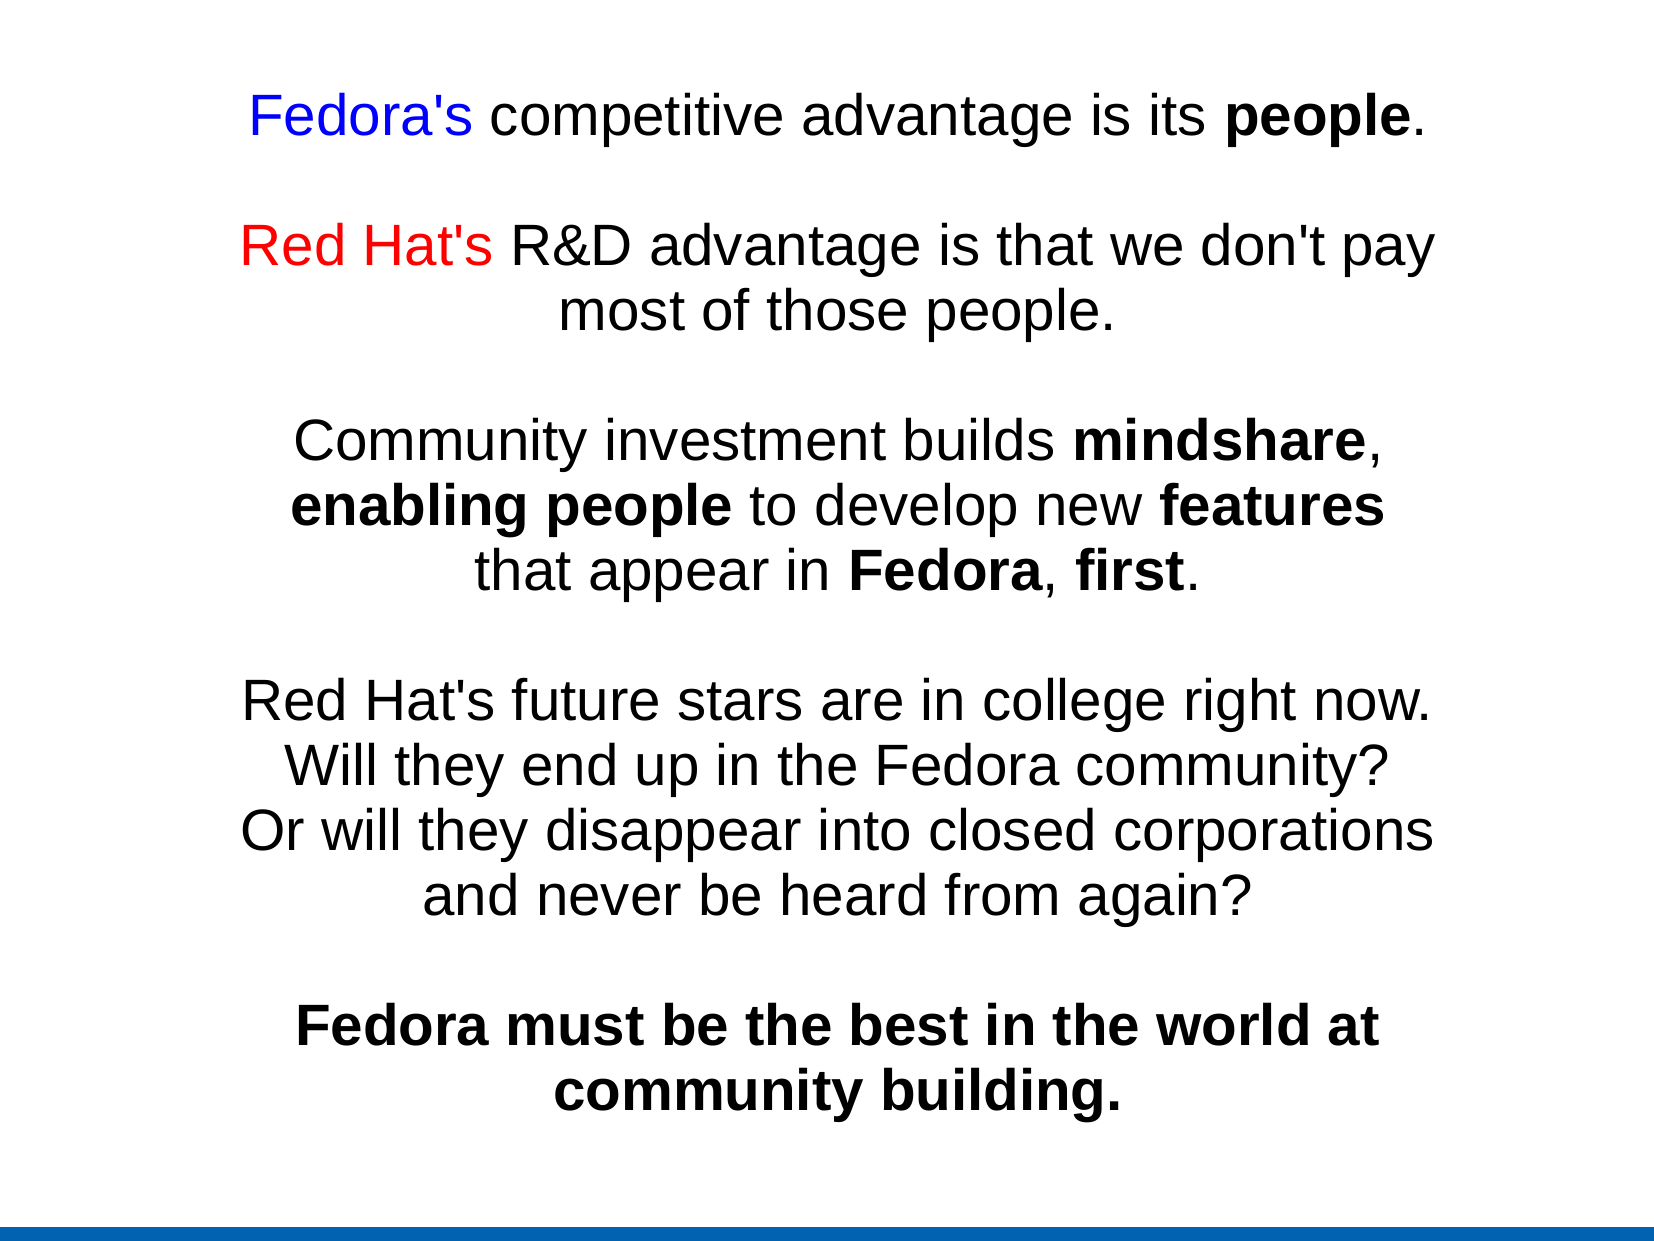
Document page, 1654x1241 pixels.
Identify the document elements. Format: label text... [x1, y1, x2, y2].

text_box Fedora's competitive advantage is its people. Red Hat's R&D advantage is that we don't pay most of those people. Community investment builds mindshare, enabling people to develop new features that appear in Fedora, first. Red Hat's future stars are in college right now. Will they end up in the Fedora community? Or will they disappear into closed corporations and never be heard from again? Fedora must be the best in the world at community building. [225, 75, 1463, 1163]
